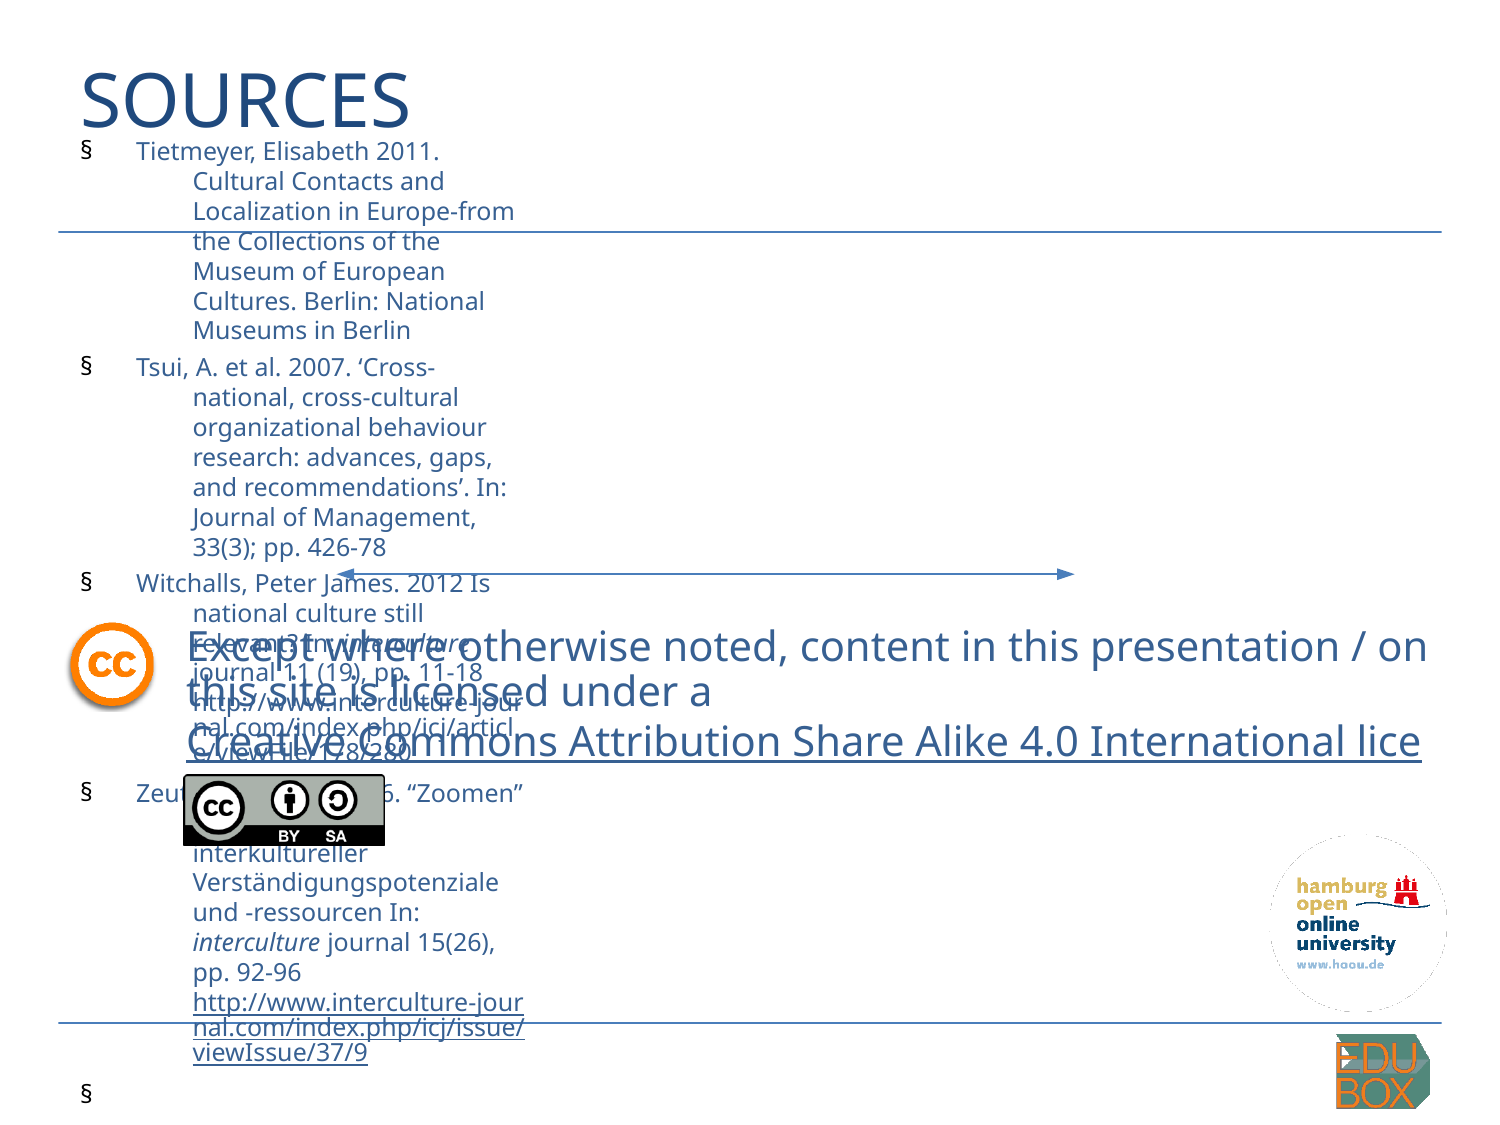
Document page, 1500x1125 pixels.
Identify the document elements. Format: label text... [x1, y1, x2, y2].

title SOURCES [64, 42, 1040, 153]
picture [1269, 834, 1447, 1012]
list Tietmeyer, Elisabeth 2011. Cultural Contacts and Localization in Europe-from the Collections of the Museum of European Cultures. Berlin: National Museums in Berlin Tsui, A. et al. 2007. ‘Cross-national, cross-cultural organizational behaviour research: advances, gaps, and recommendations’. In: Journal of Management, 33(3); pp. 426-78 Witchalls, Peter James. 2012 Is national culture still relevant? In: interculture journal 11 (19), pp. 11-18 http://www.interculture-journal.com/index.php/icj/article/viewFile/178/280 Zeutschel, Ulrich 2016. “Zoomen” zum Entdecken interkultureller Verständigungspotenziale und -ressourcen In: interculture journal 15(26), pp. 92-96 http://www.interculture-journal.com/index.php/icj/issue/viewIssue/37/9 [53, 243, 1426, 528]
picture [183, 774, 385, 846]
picture [1328, 1028, 1437, 1114]
text_box Except where otherwise noted, content in this presentation / on this site is licensed under a Creative Commons Attribution Share Alike 4.0 International license. [171, 618, 1447, 776]
picture [64, 616, 160, 712]
